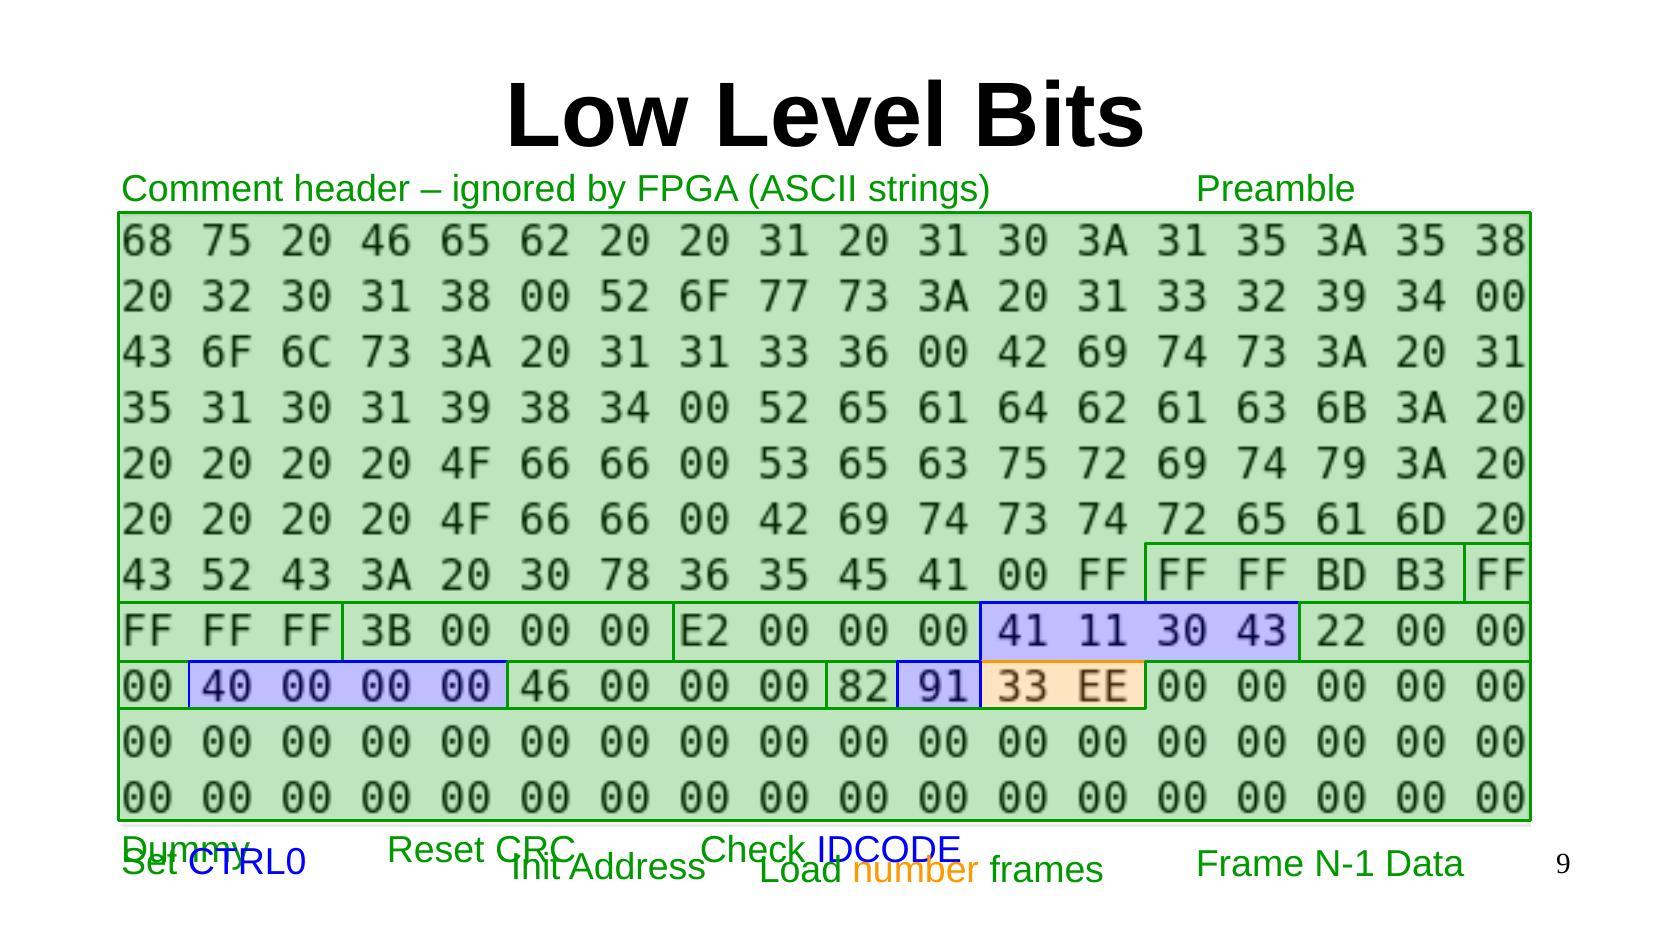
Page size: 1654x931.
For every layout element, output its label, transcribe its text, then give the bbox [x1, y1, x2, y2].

text_box Init Address [496, 838, 722, 896]
text_box Dummy [106, 821, 284, 832]
text_box Frame N-1 Data [1181, 834, 1480, 892]
text_box Comment header – ignored by FPGA (ASCII strings) [106, 159, 1181, 343]
text_box Reset CRC [372, 821, 591, 878]
text_box Preamble [1181, 159, 1654, 343]
picture [284, 821, 372, 827]
picture [591, 821, 685, 827]
text_box Load number frames [744, 840, 1130, 898]
text_box Set CTRL0 [106, 832, 343, 890]
text_box Check IDCODE [685, 821, 977, 878]
text_box [118, 343, 1531, 821]
picture [977, 821, 1531, 827]
title Low Level Bits [82, 37, 1571, 193]
